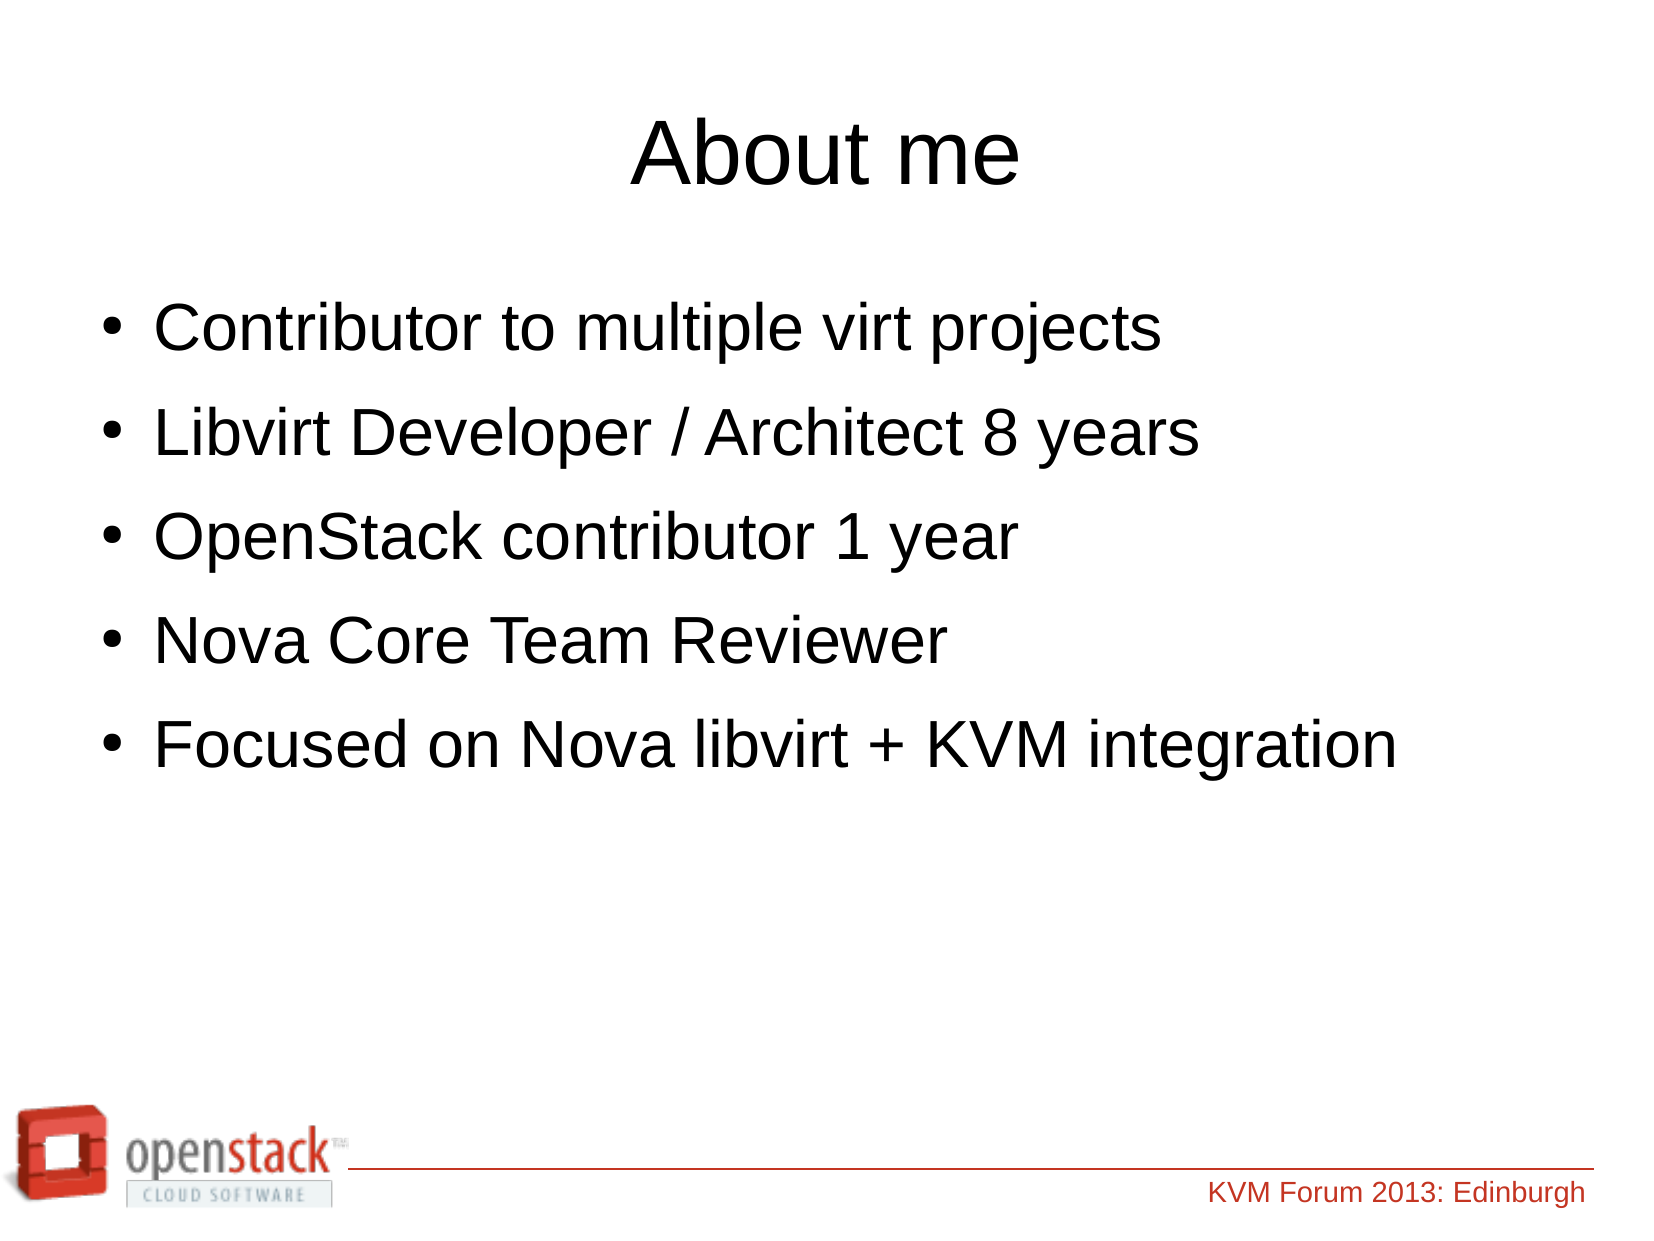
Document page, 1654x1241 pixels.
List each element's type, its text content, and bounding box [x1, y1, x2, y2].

picture [0, 1101, 349, 1219]
list Contributor to multiple virt projects Libvirt Developer / Architect 8 years OpenStack contributor 1 year Nova Core Team Reviewer Focused on Nova libvirt + KVM integration [82, 290, 1571, 1010]
title About me [82, 49, 1571, 257]
